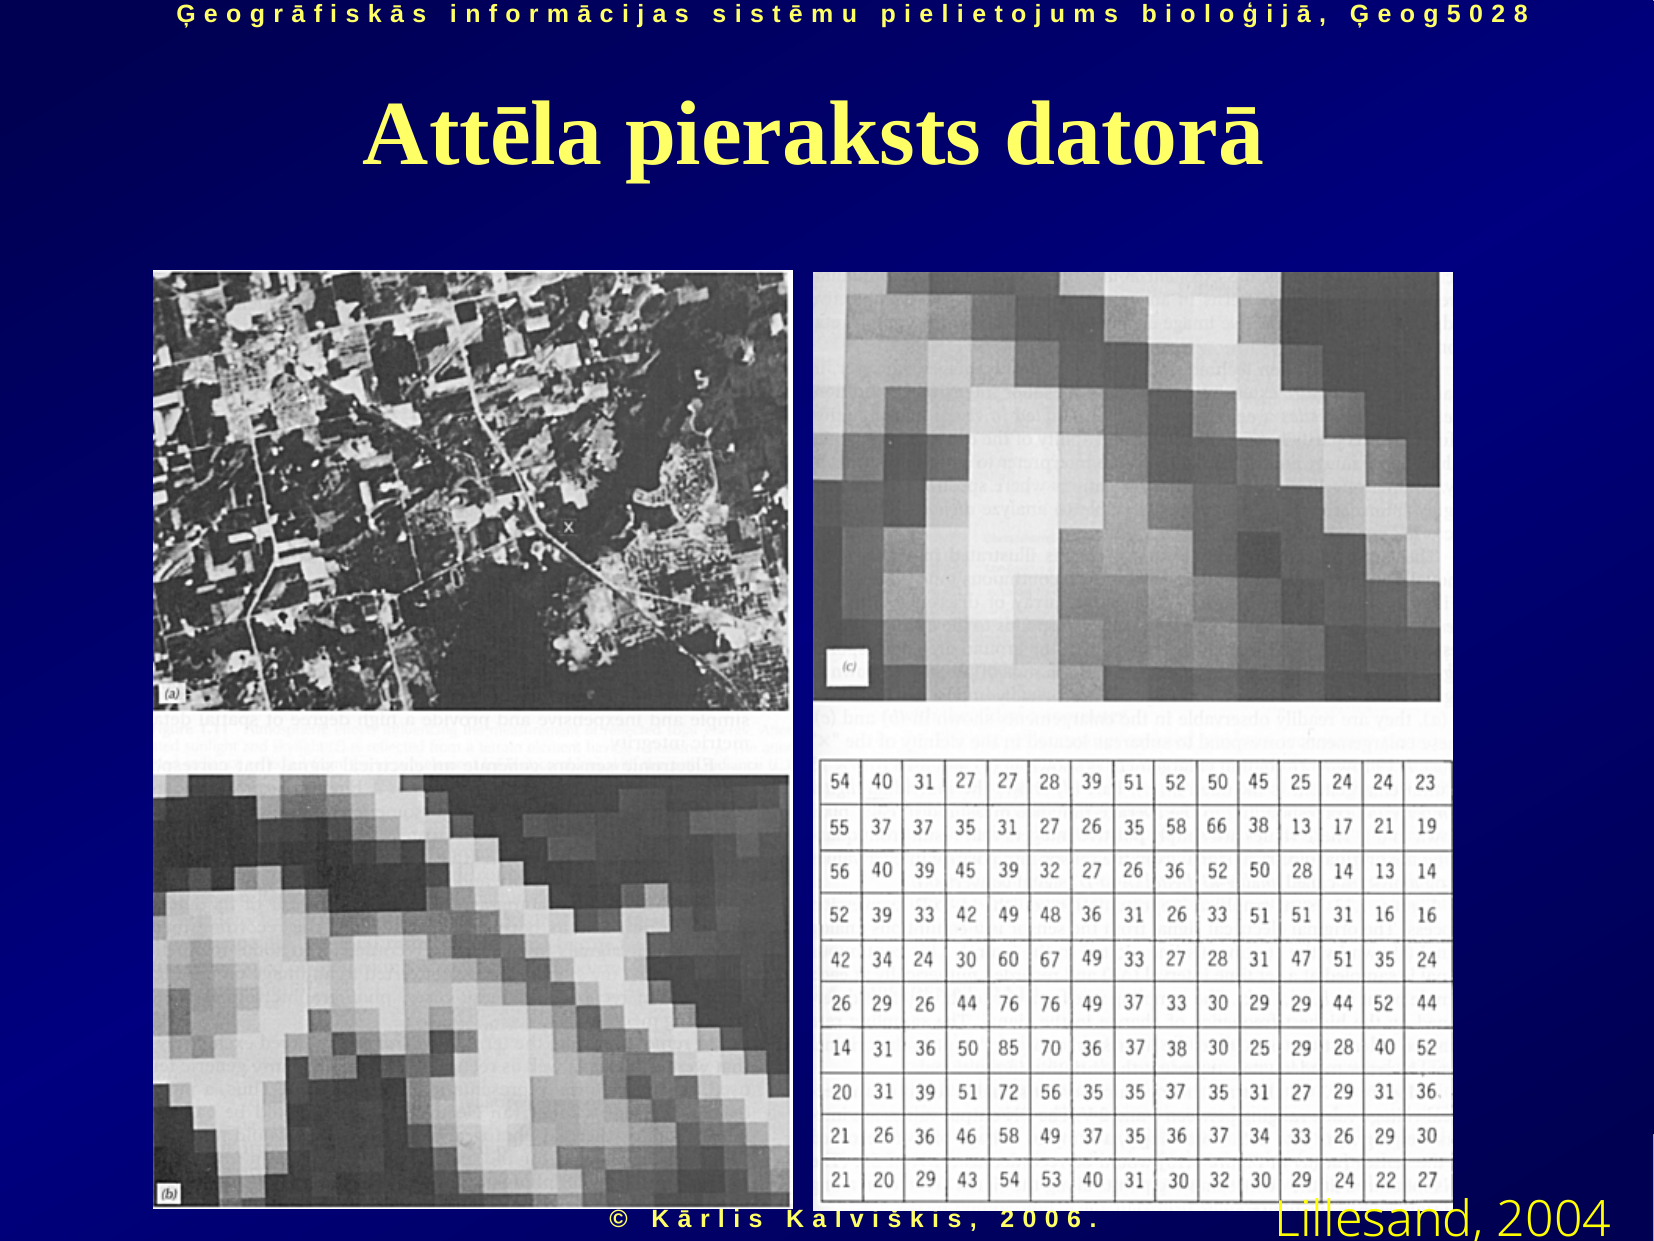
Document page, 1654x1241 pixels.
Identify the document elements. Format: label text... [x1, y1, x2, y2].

title Attēla pieraksts datorā [108, 30, 1521, 238]
picture [153, 270, 793, 1209]
text_box Lillesand, 2004 [1225, 1182, 1654, 1241]
picture [813, 272, 1453, 1211]
